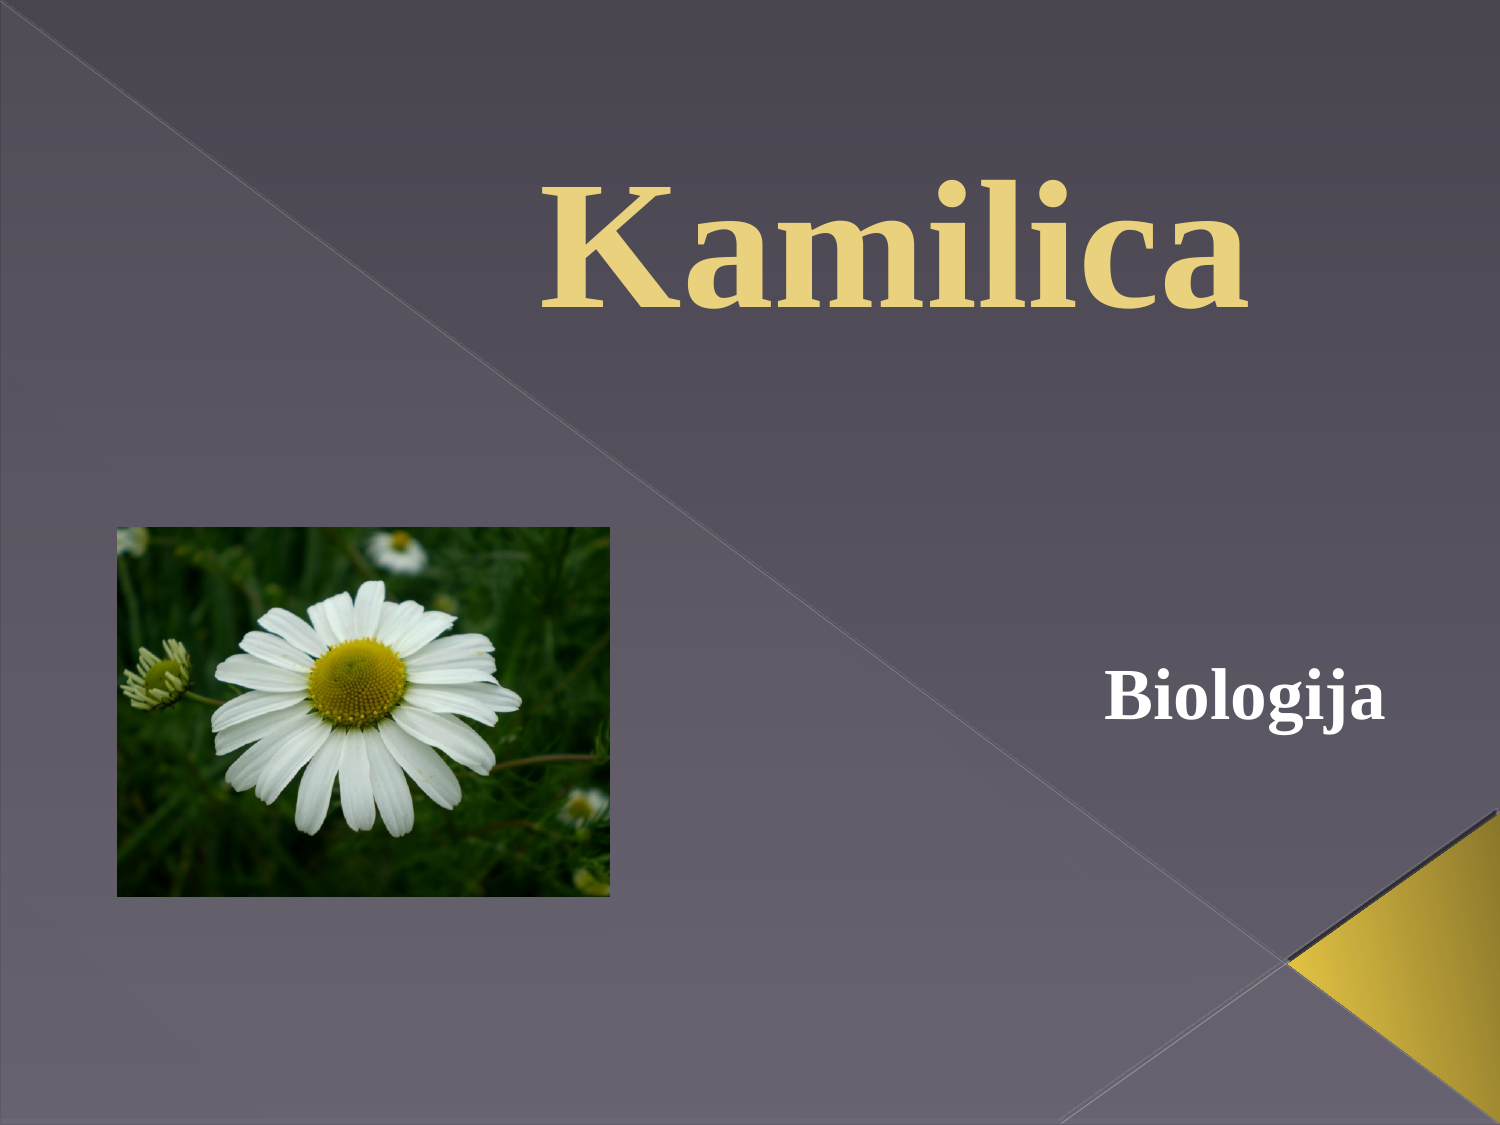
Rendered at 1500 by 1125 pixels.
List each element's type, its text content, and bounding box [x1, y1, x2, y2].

picture [117, 527, 610, 897]
title Kamilica [445, 46, 1395, 352]
subtitle Biologija [867, 550, 1407, 833]
